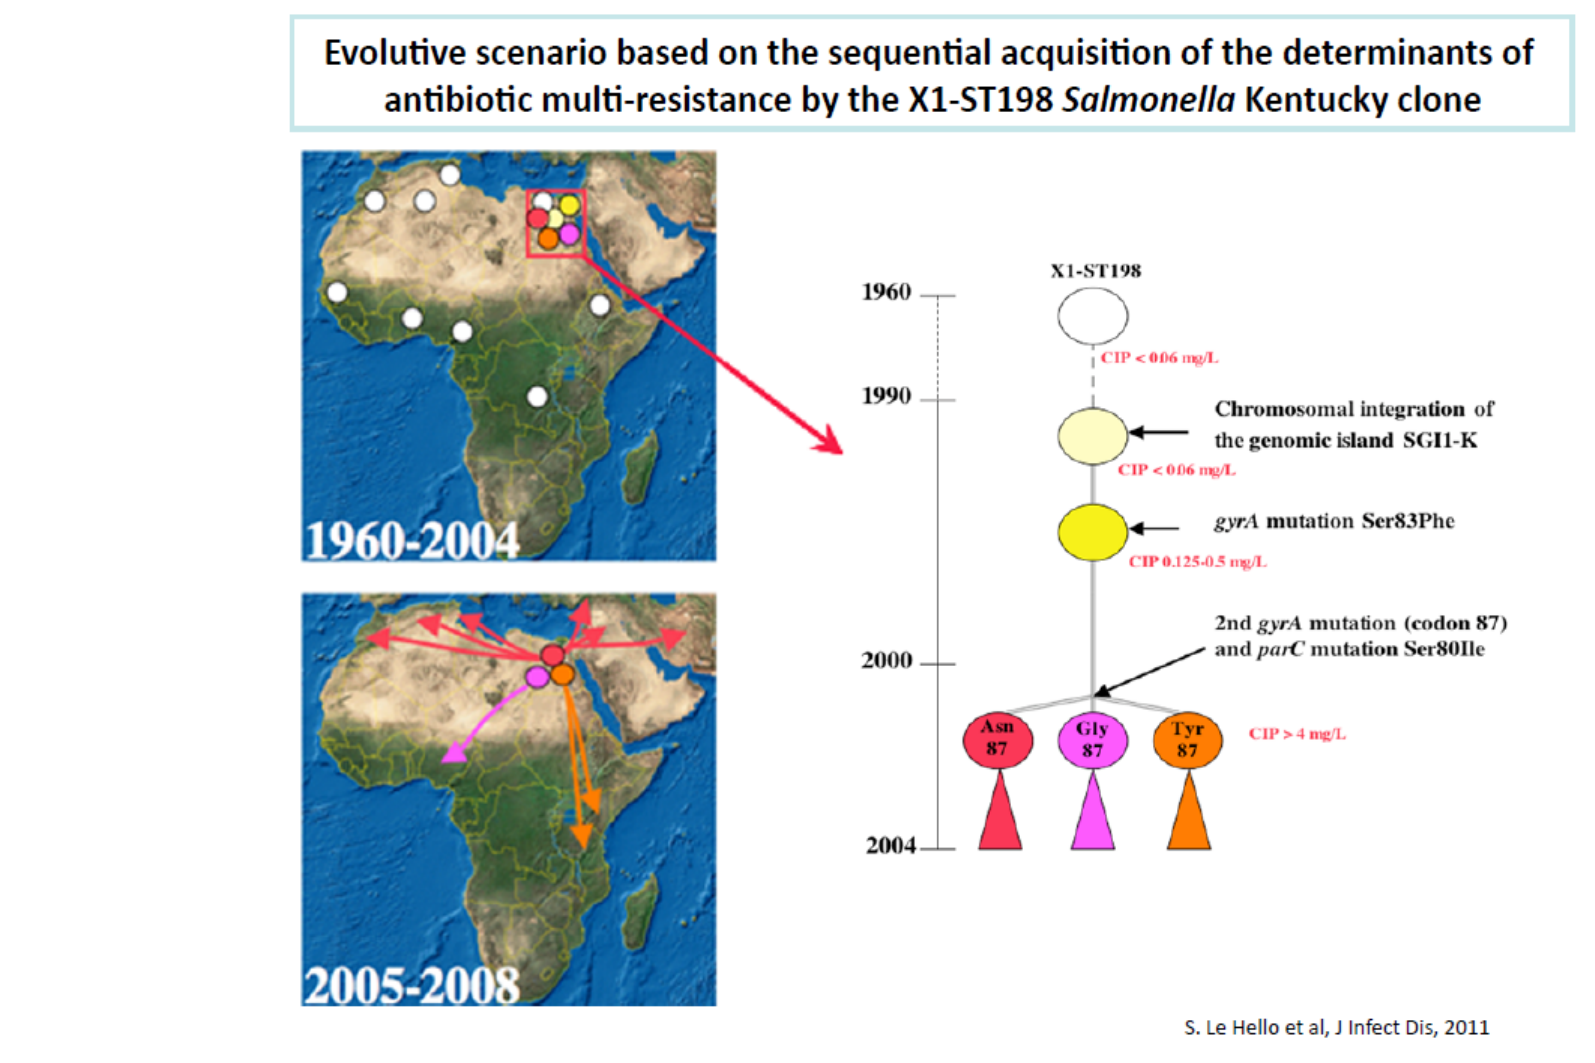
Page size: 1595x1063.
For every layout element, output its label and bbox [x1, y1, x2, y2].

picture [236, 0, 1595, 1063]
